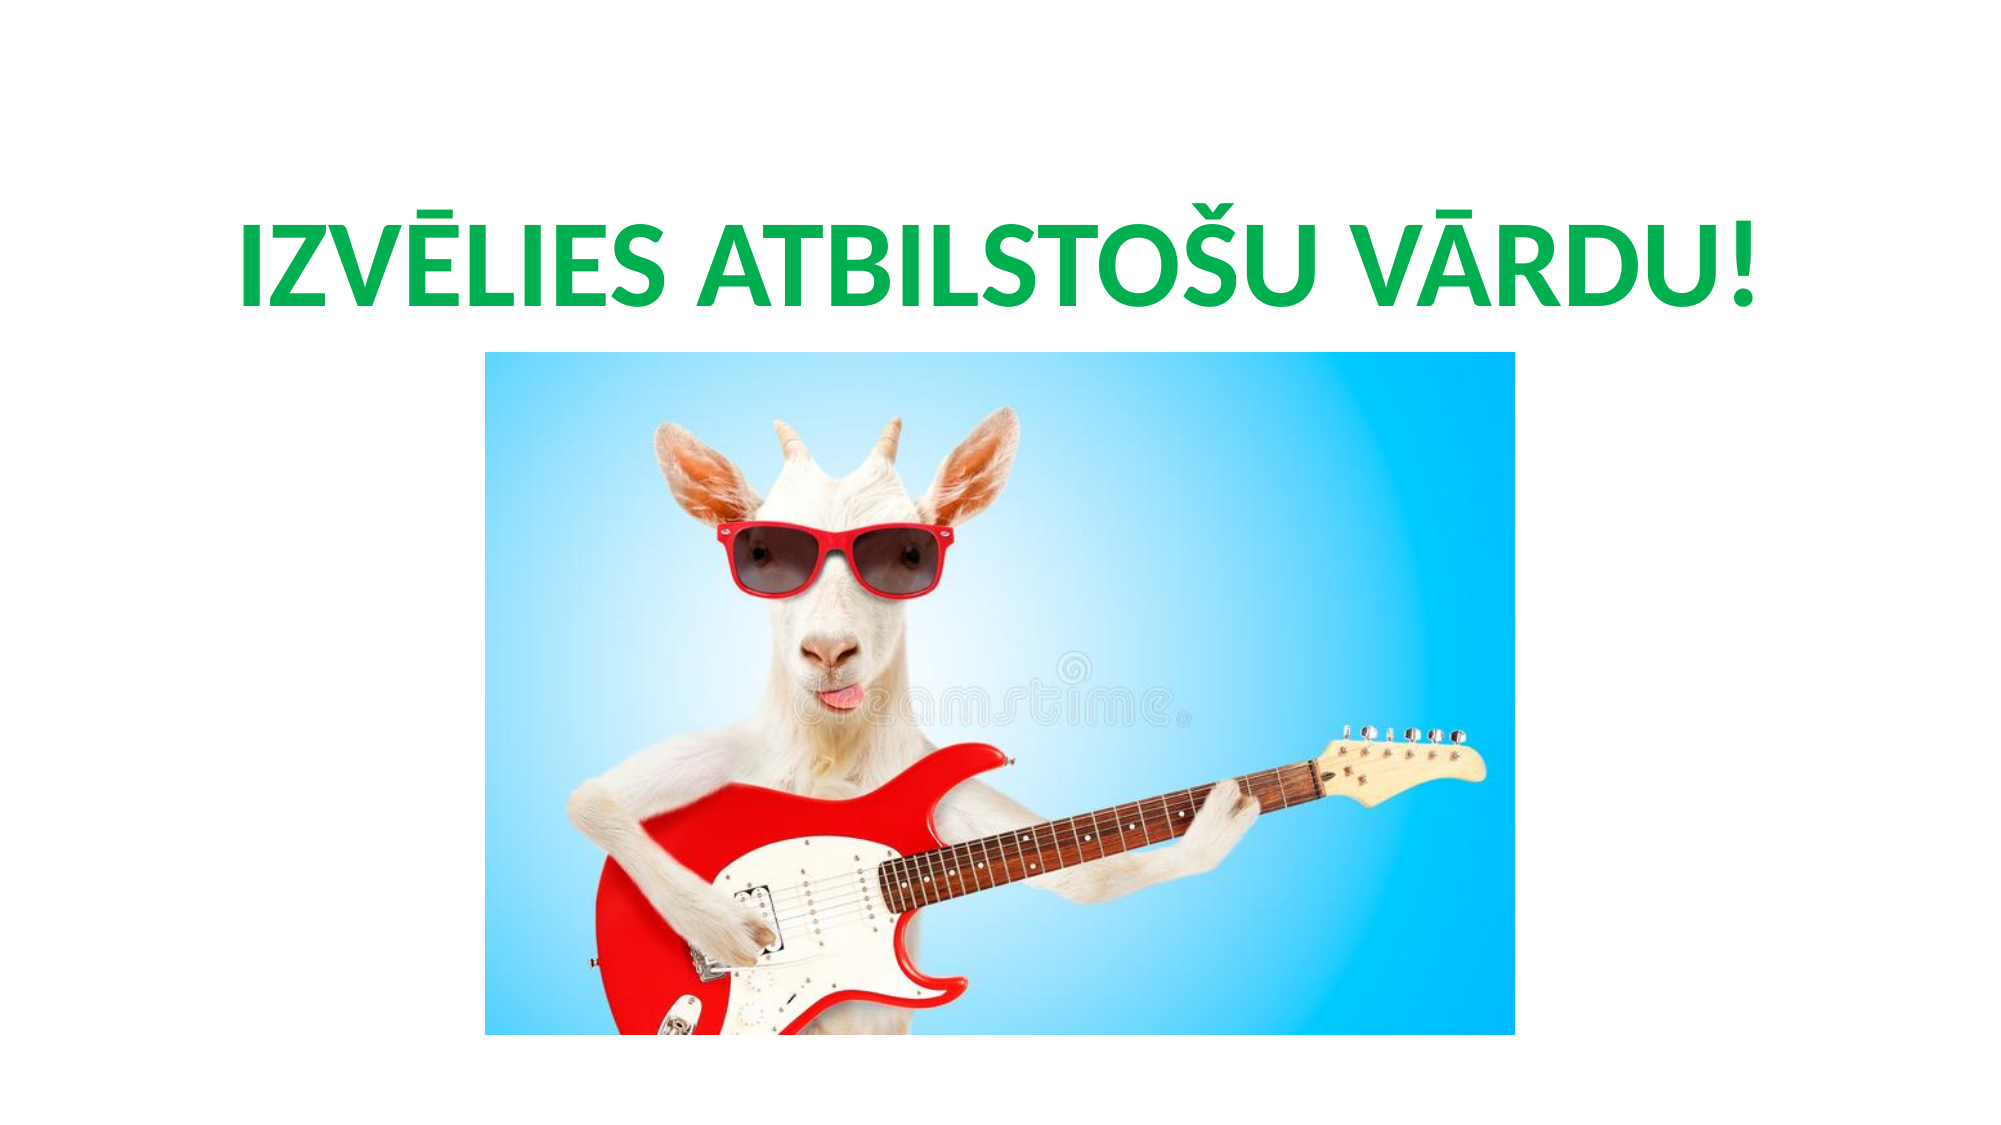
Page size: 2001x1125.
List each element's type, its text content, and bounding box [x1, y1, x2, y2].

picture [485, 352, 1488, 1035]
text_box IZVĒLIES ATBILSTOŠU VĀRDU! [157, 173, 1843, 341]
